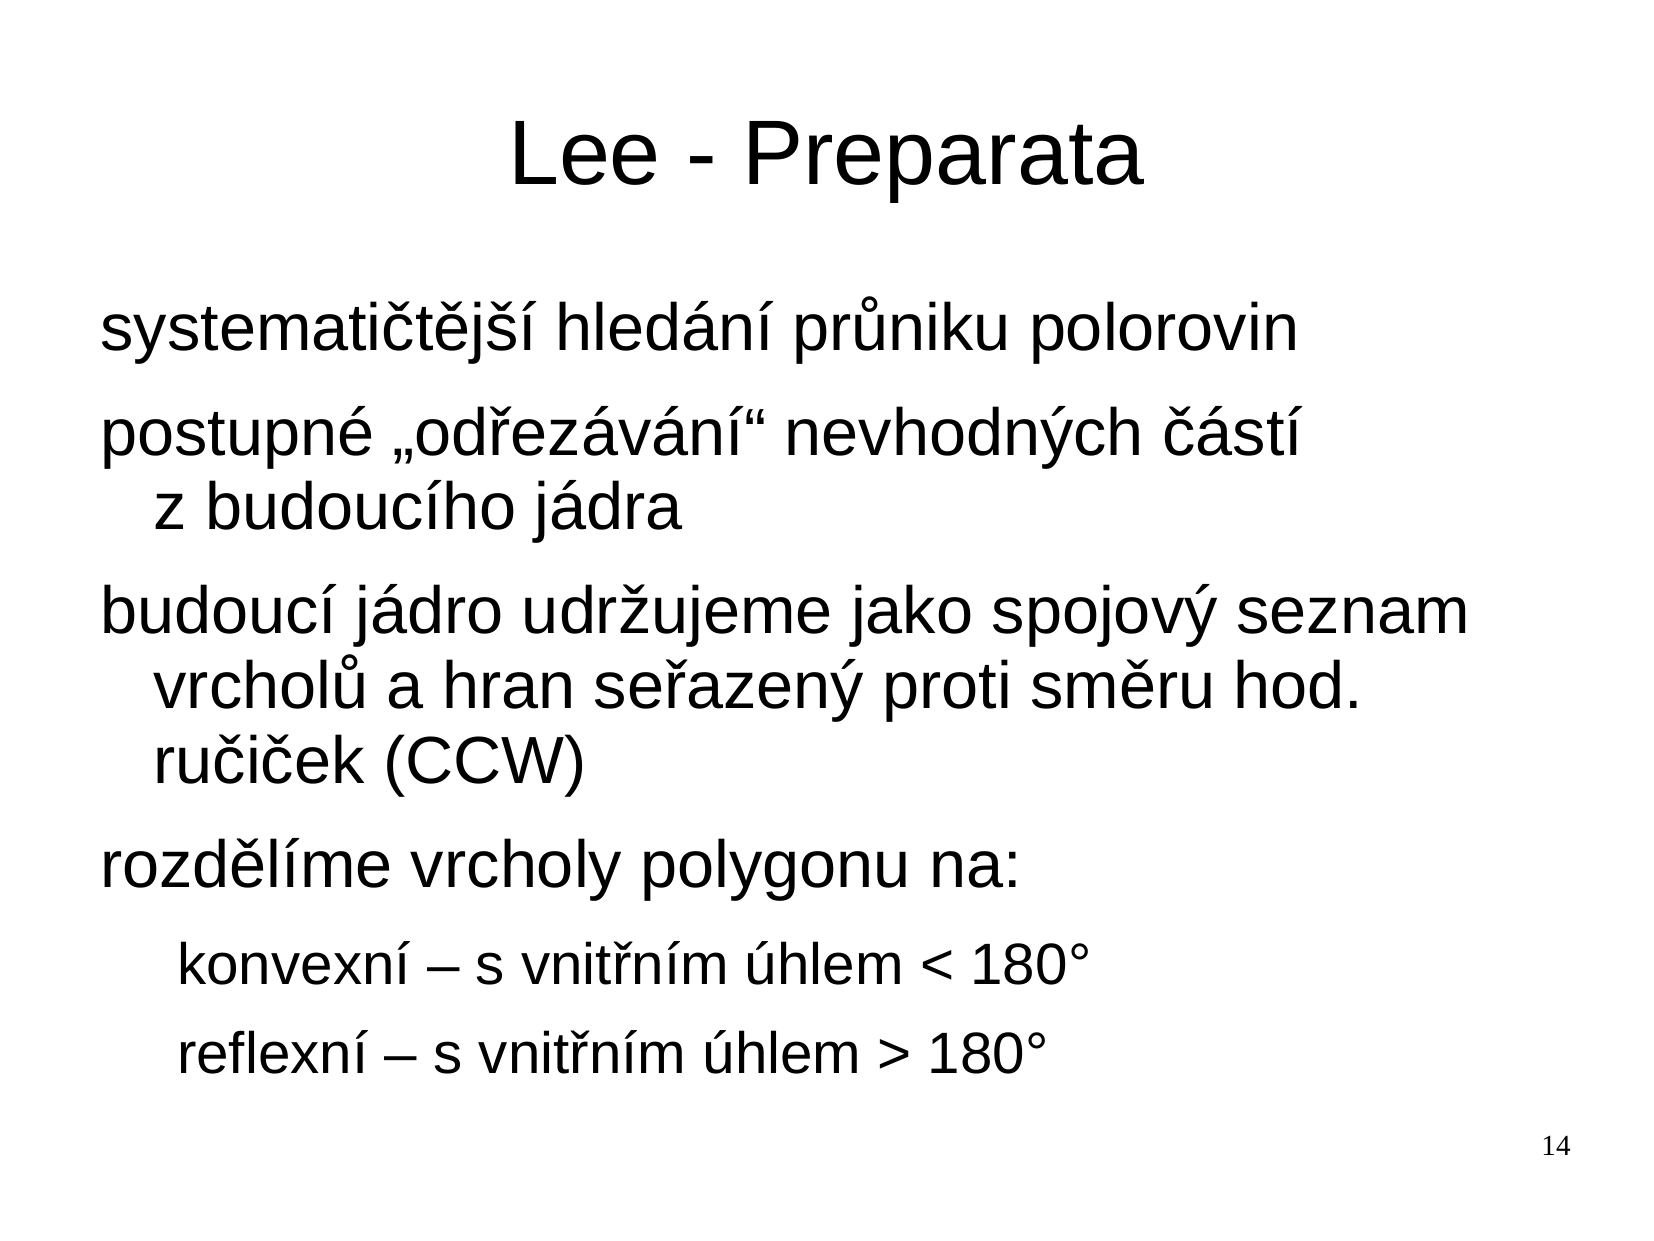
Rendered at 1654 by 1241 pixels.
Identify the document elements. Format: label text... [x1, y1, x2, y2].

title Lee - Preparata [82, 56, 1571, 250]
list systematičtější hledání průniku polorovin postupné „odřezávání“ nevhodných částí z budoucího jádra budoucí jádro udržujeme jako spojový seznam vrcholů a hran seřazený proti směru hod. ručiček (CCW) rozdělíme vrcholy polygonu na: konvexní – s vnitřním úhlem < 180° reflexní – s vnitřním úhlem > 180° [82, 290, 1571, 1094]
